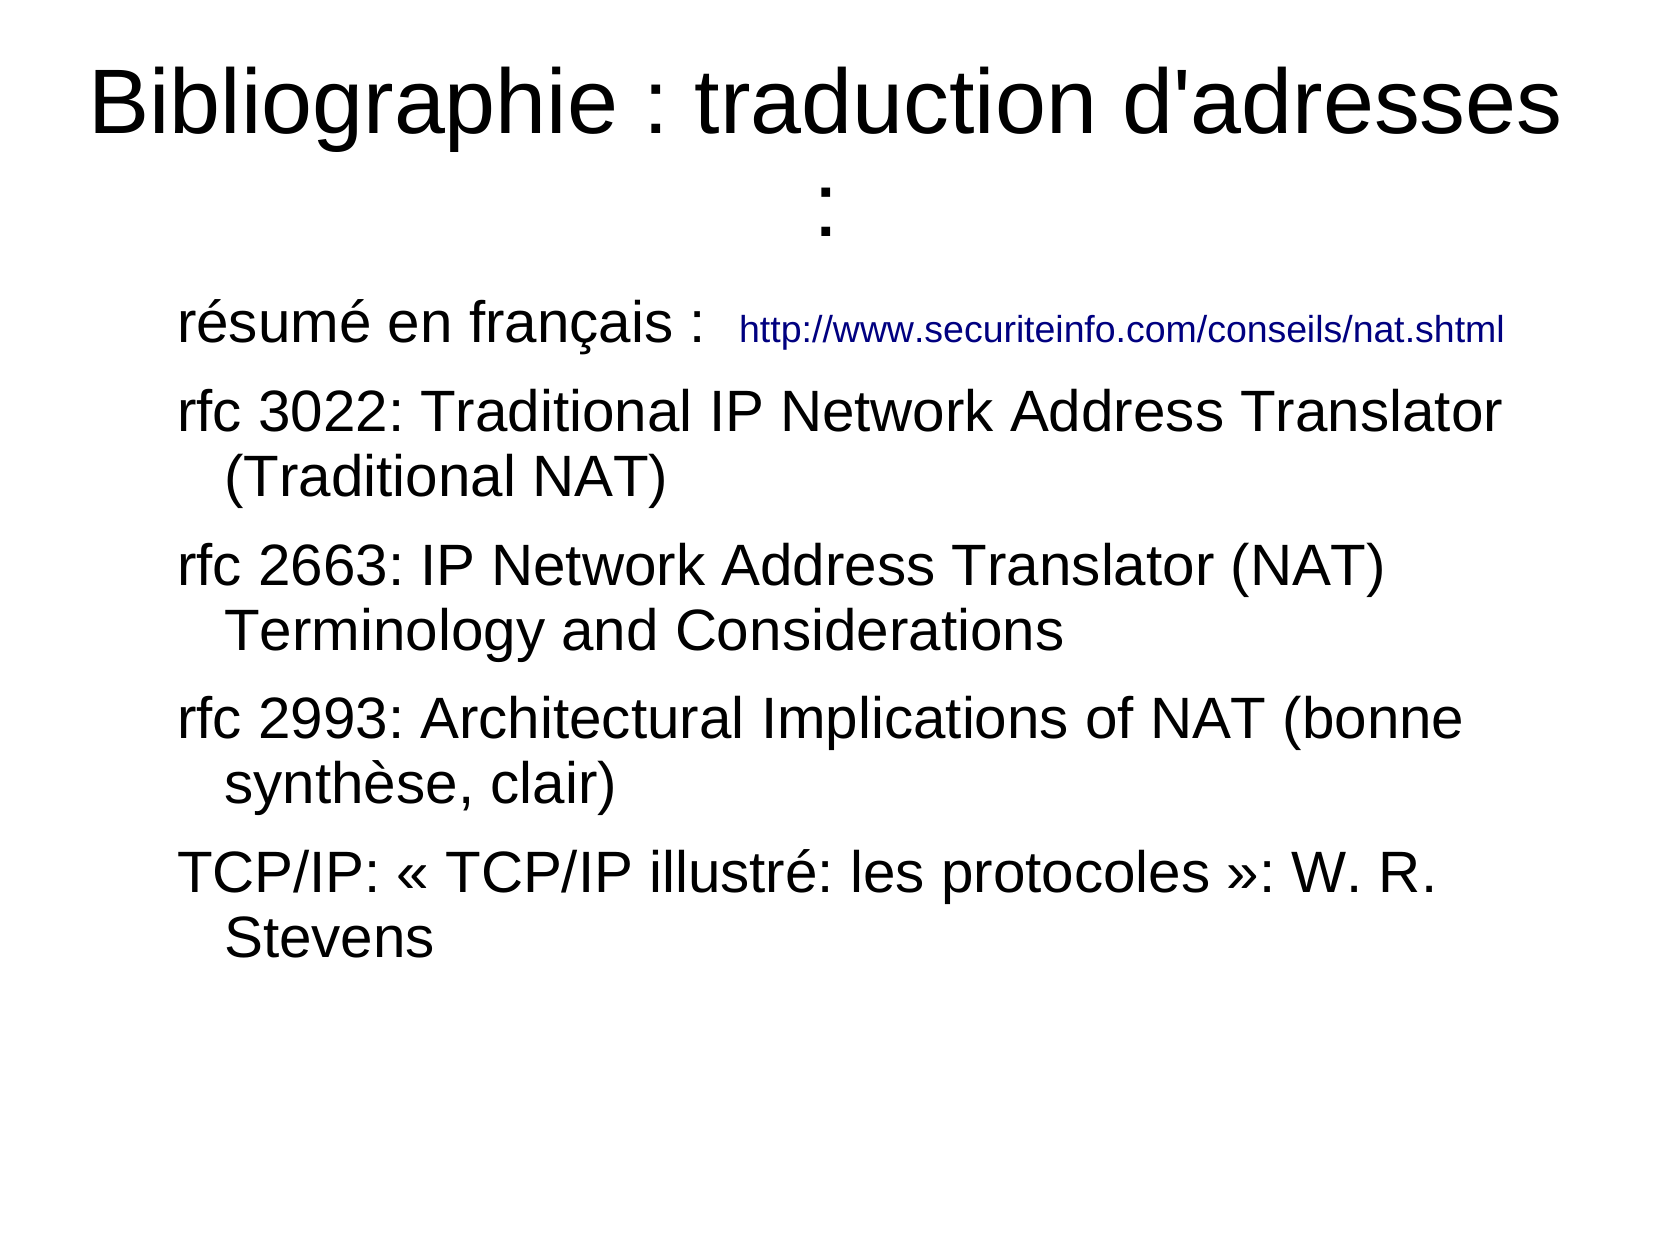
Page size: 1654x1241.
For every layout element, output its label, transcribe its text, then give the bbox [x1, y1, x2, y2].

list résumé en français : http://www.securiteinfo.com/conseils/nat.shtml rfc 3022: Traditional IP Network Address Translator (Traditional NAT) rfc 2663: IP Network Address Translator (NAT) Terminology and Considerations rfc 2993: Architectural Implications of NAT (bonne synthèse, clair) TCP/IP: « TCP/IP illustré: les protocoles »: W. R. Stevens [82, 290, 1571, 1109]
title Bibliographie : traduction d'adresses : [82, 39, 1571, 267]
